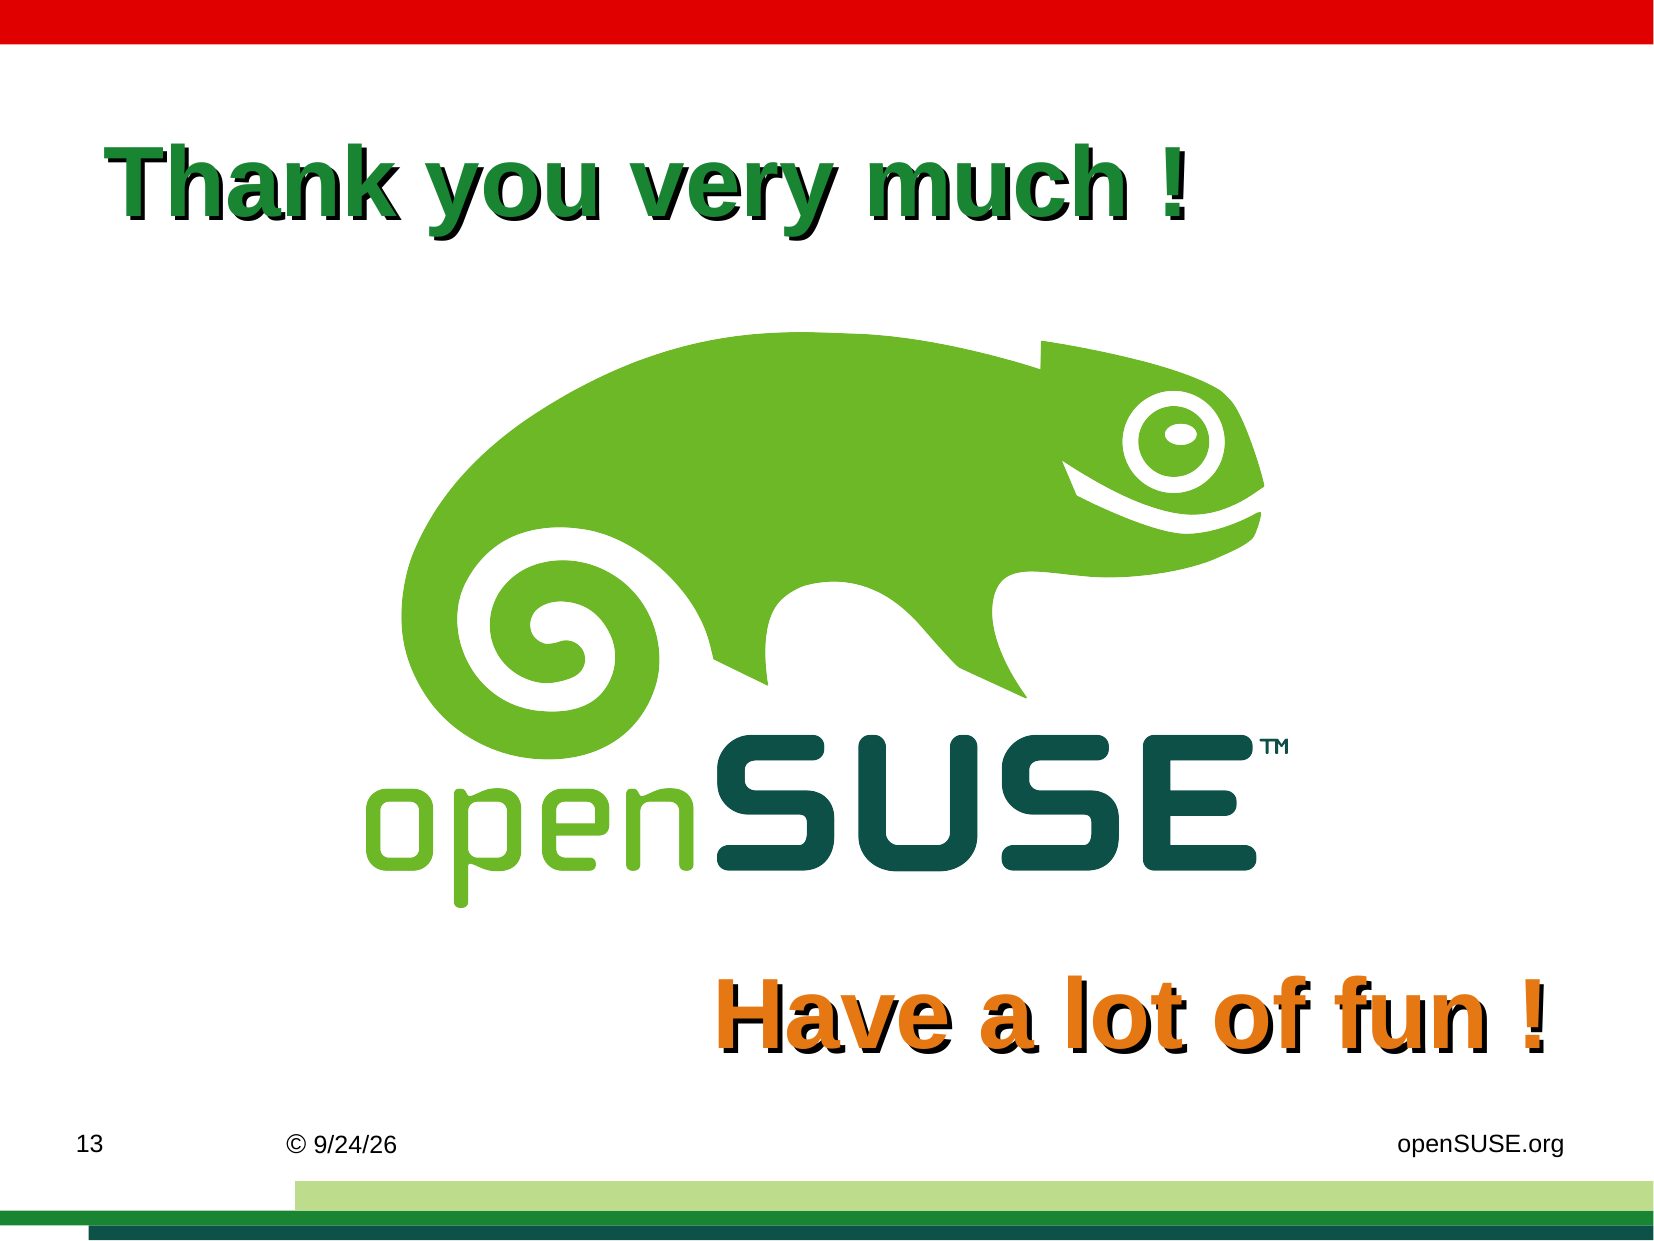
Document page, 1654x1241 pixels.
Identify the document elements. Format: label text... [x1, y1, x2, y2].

text_box Thank you very much ! [88, 118, 1565, 241]
text_box © 2/19/09 Satoru Matsumoto [271, 1122, 661, 1166]
text_box Have a lot of fun ! [206, 951, 1565, 1074]
text_box <番号> [77, 1122, 189, 1164]
picture [366, 332, 1288, 908]
text_box [0, 1181, 1654, 1241]
text_box openSUSE.org [1373, 1122, 1580, 1164]
text_box [0, 0, 1654, 45]
